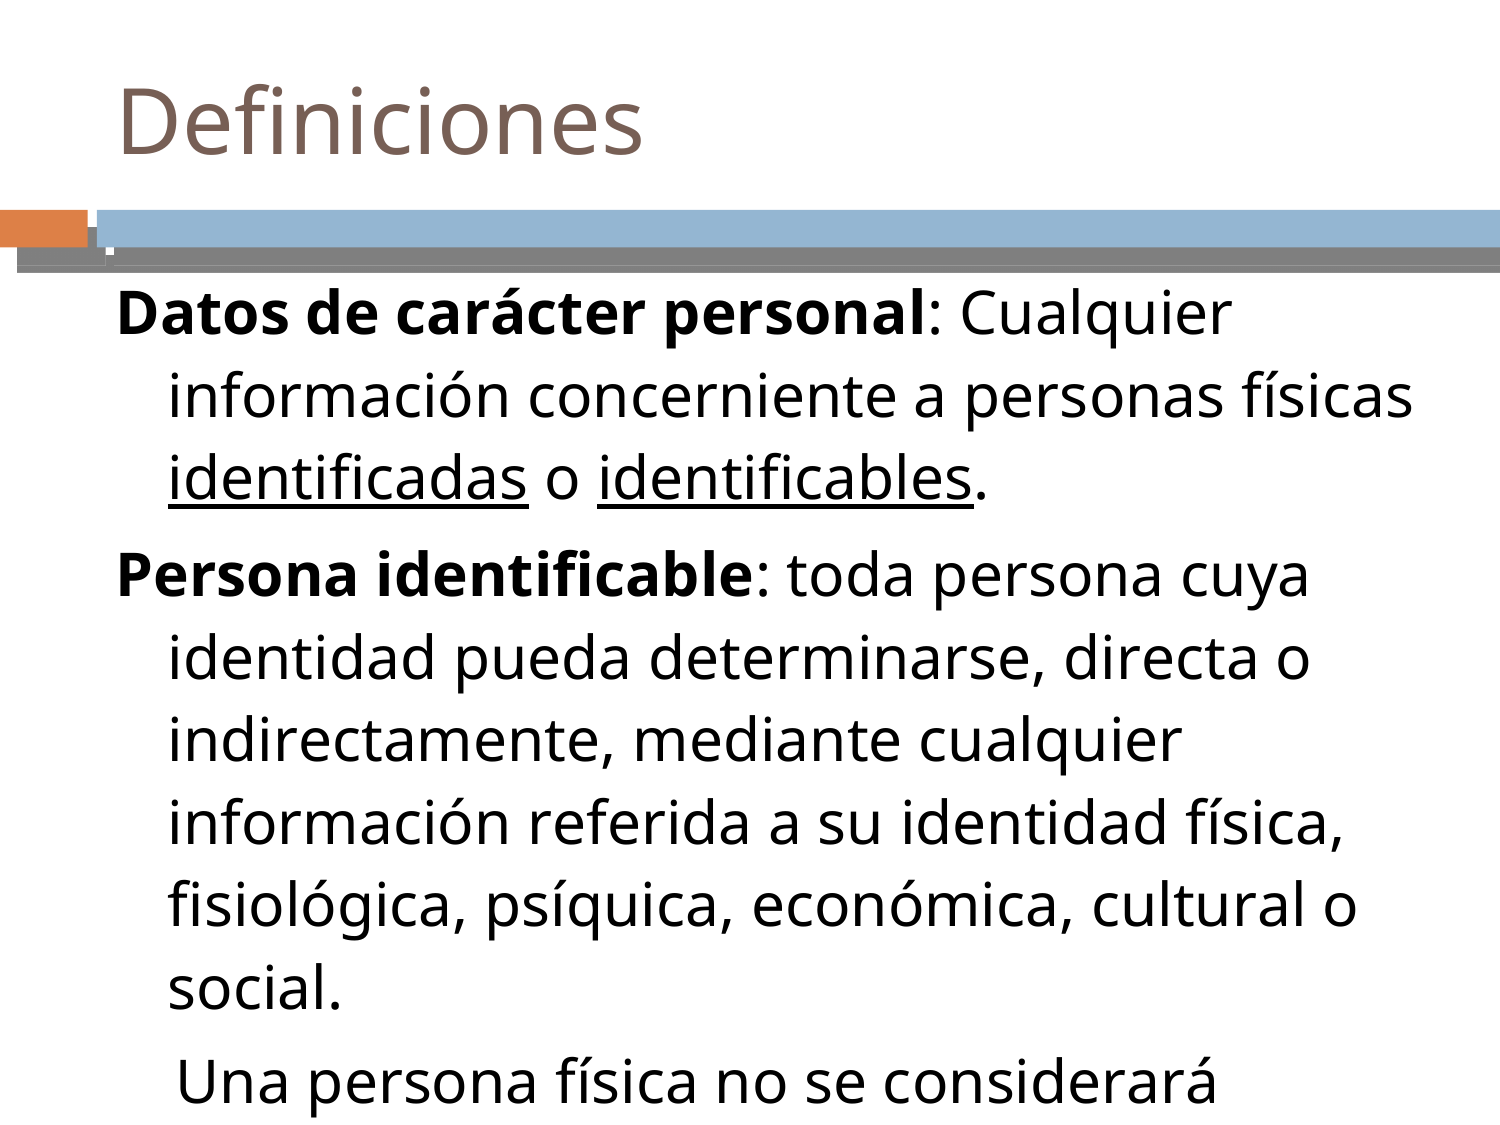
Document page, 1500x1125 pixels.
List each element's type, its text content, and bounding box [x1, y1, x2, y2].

title Definiciones [100, 37, 1438, 201]
list Datos de carácter personal: Cualquier información concerniente a personas físicas identificadas o identificables. Persona identificable: toda persona cuya identidad pueda determinarse, directa o indirectamente, mediante cualquier información referida a su identidad física, fisiológica, psíquica, económica, cultural o social. Una persona física no se considerará identificable si dicha identificación requiere plazos o actividades desproporcionados. [100, 262, 1438, 1069]
